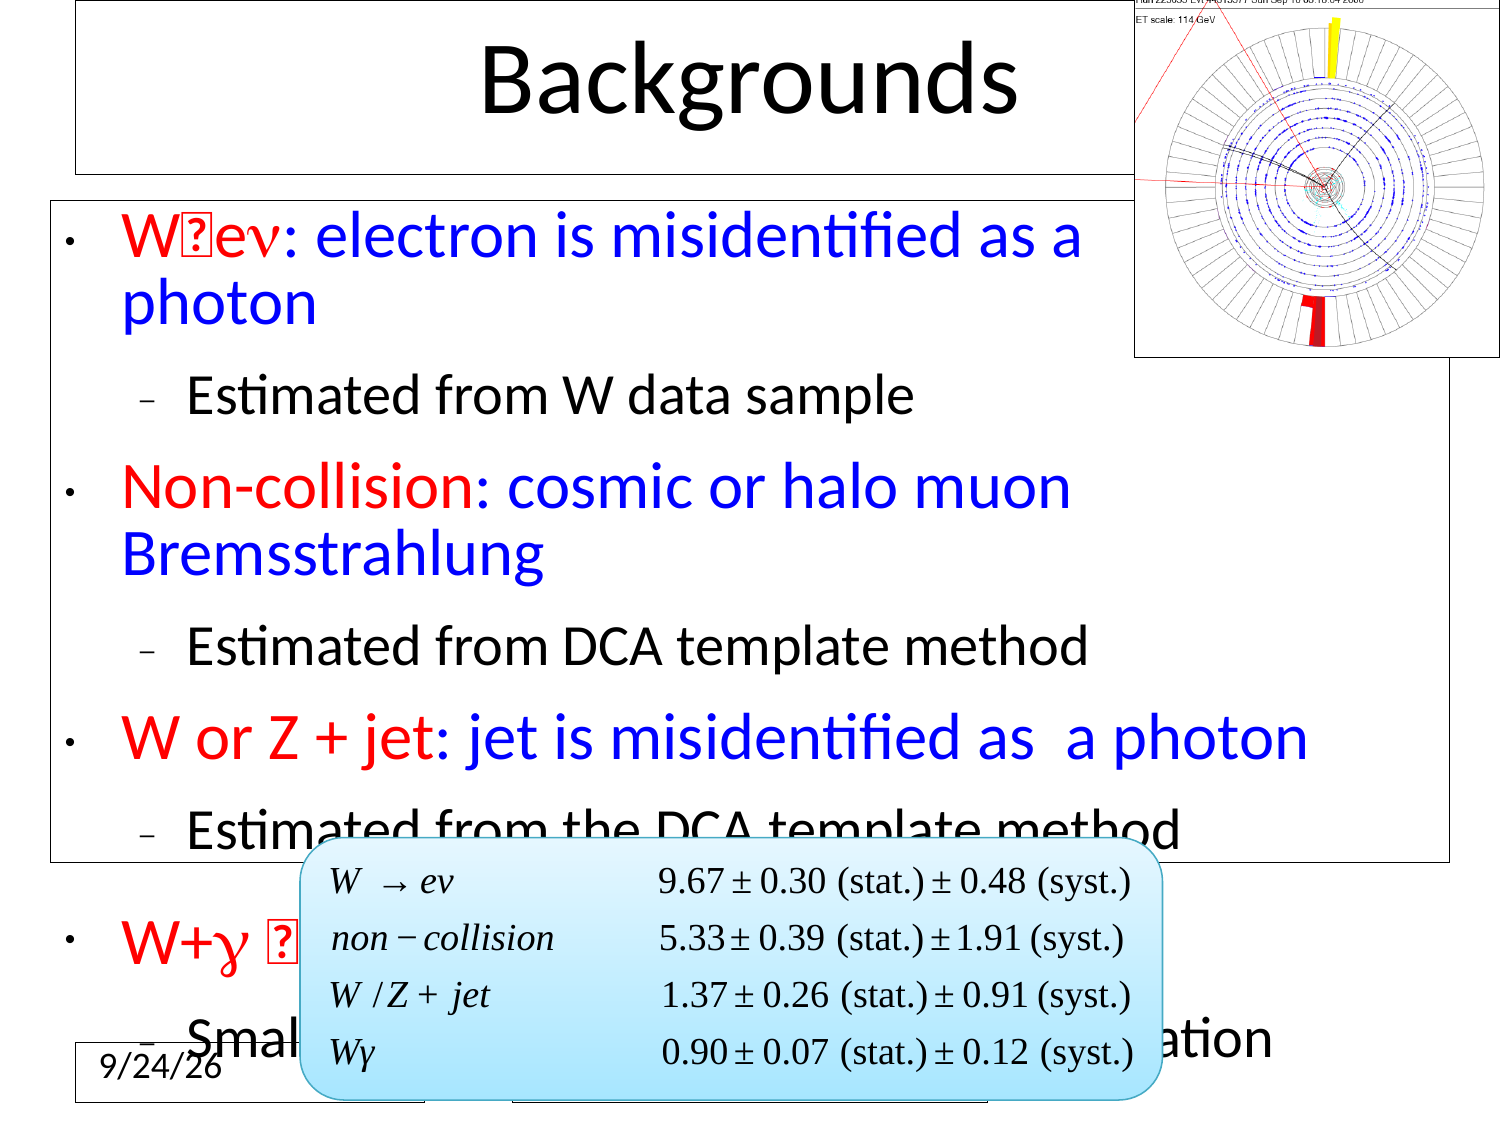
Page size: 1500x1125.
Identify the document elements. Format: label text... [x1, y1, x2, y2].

list Wen: electron is misidentified as a photon Estimated from W data sample Non-collision: cosmic or halo muon Bremsstrahlung Estimated from DCA template method W or Z + jet: jet is misidentified as a photon Estimated from the DCA template method W+g  ln + g: lepton is lost Small, estimated from Monte Carlo simulation [50, 200, 1450, 863]
title Backgrounds [75, 0, 1134, 175]
text_box [300, 837, 1163, 1101]
picture [1134, 0, 1500, 358]
chart [324, 862, 1138, 1079]
